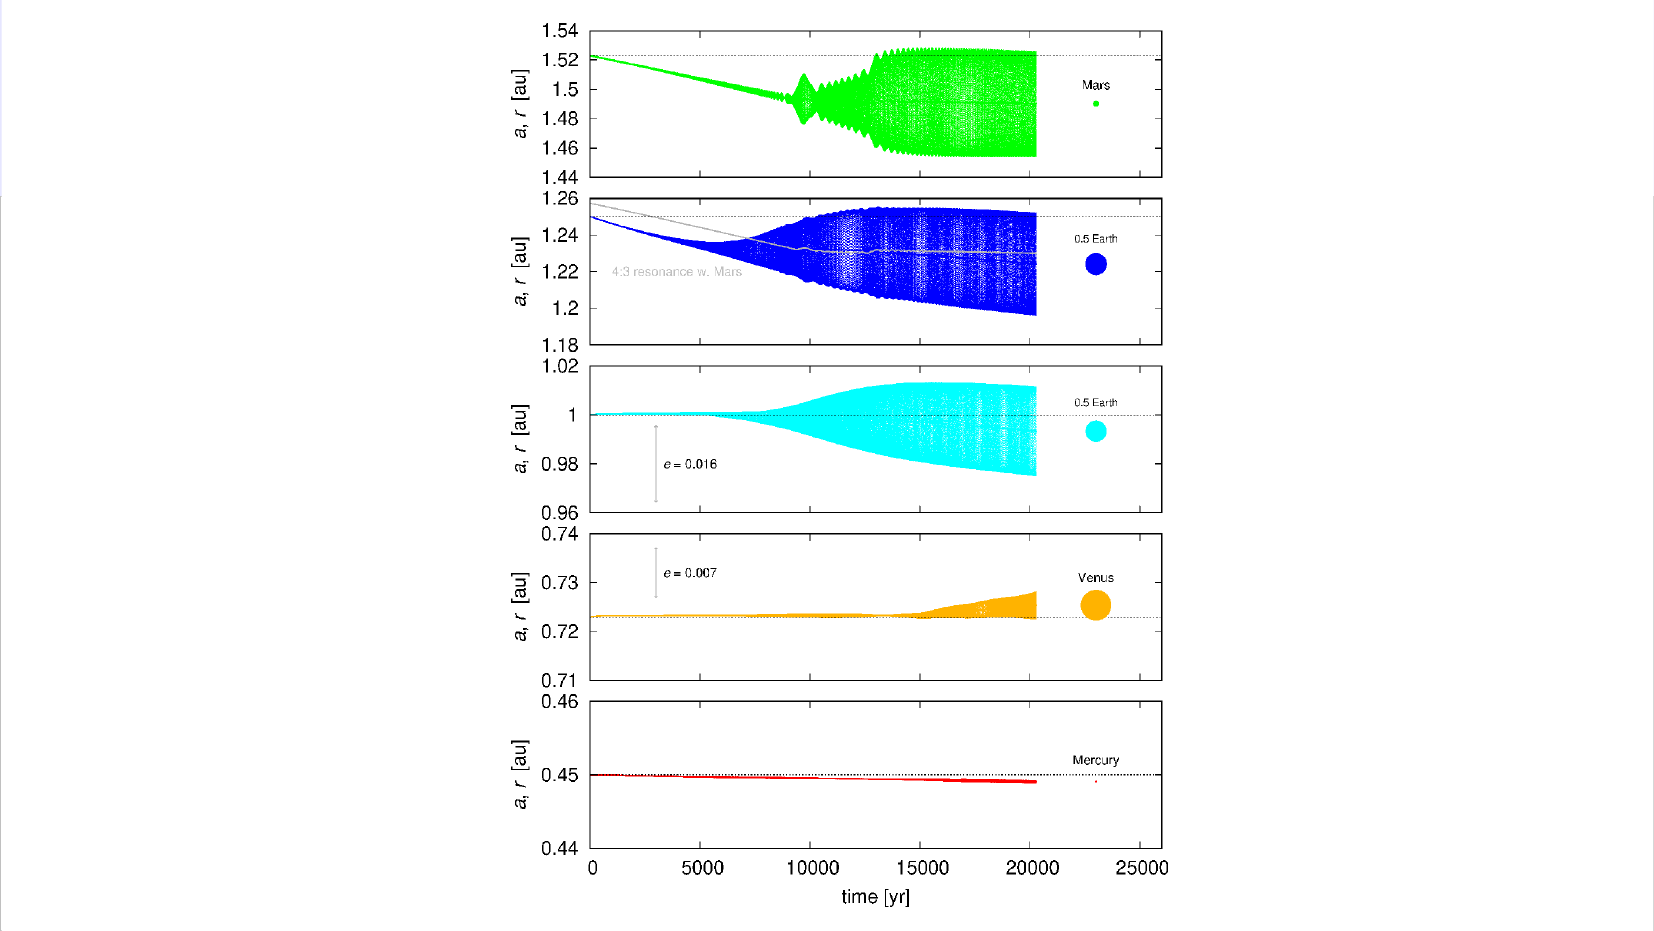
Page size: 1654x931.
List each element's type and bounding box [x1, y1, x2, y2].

picture [511, 23, 1168, 907]
text_box [1, 0, 1654, 931]
